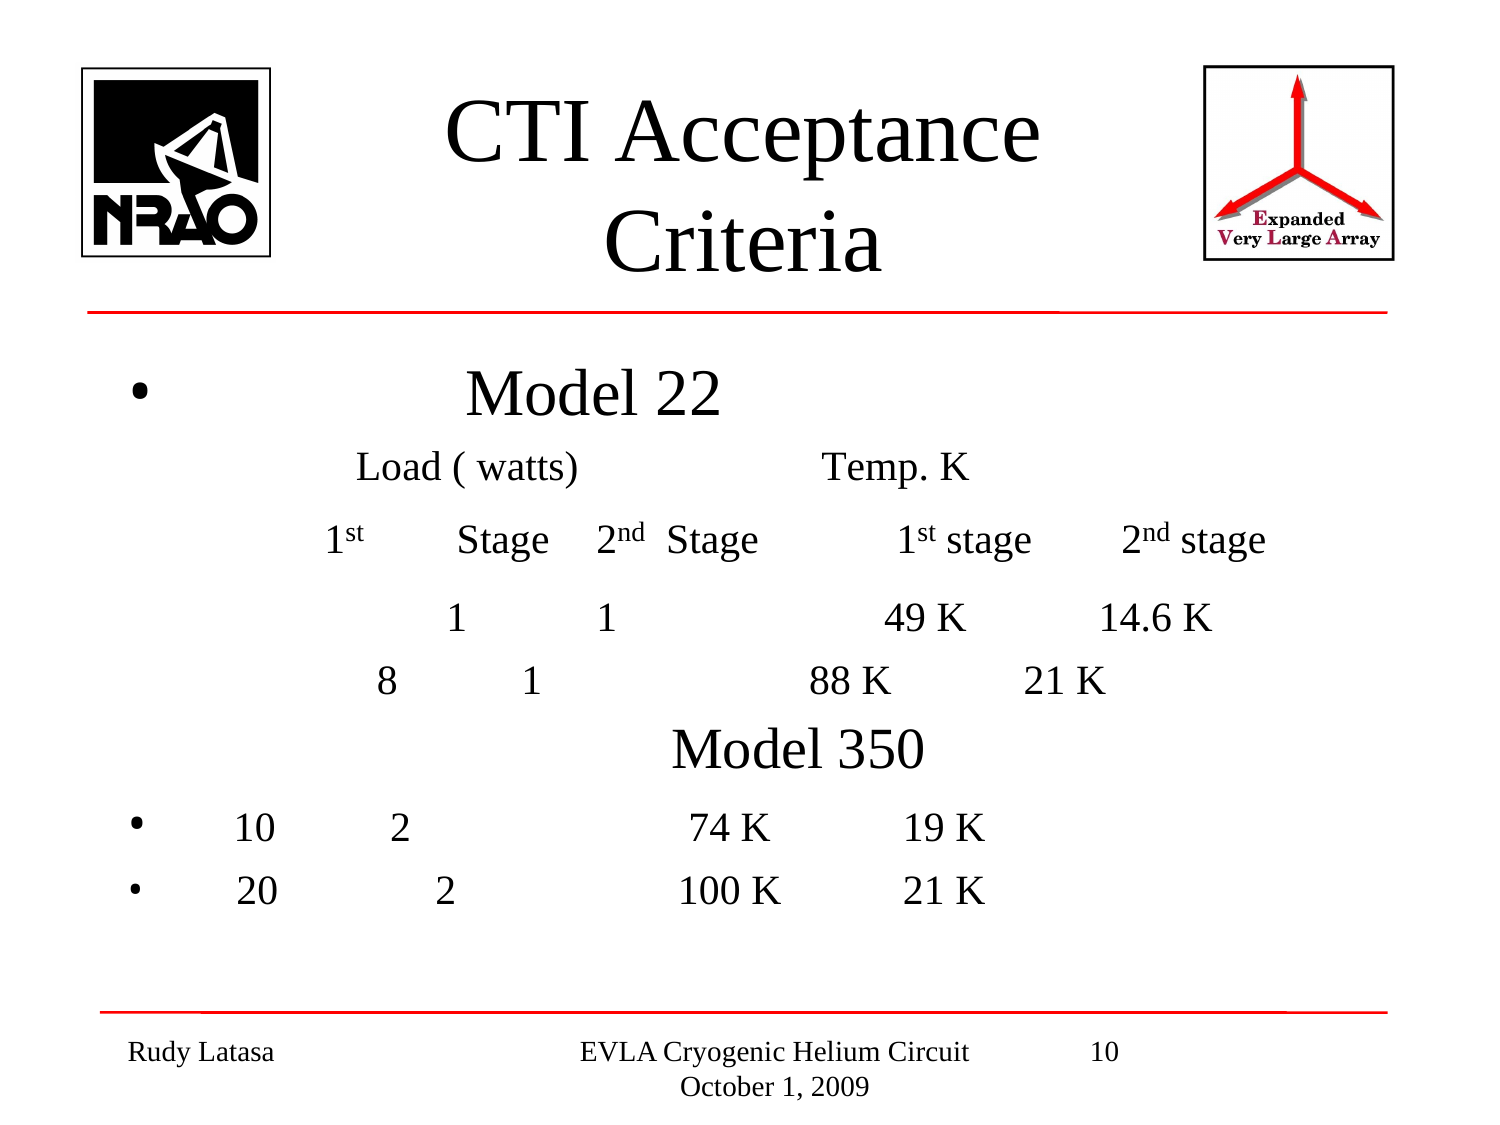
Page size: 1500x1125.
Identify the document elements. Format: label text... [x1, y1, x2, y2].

text_box Rudy Latasa [112, 1025, 412, 1101]
title CTI Acceptance Criteria [312, 62, 1176, 288]
text_box EVLA Cryogenic Helium Circuit October 1, 2009 [412, 1025, 1074, 1101]
list Model 22 Load ( watts) Temp. K 1st Stage 2nd Stage 1st stage 2nd stage 1 1 49 K 14.6 K 8 1 88 K 21 K Model 350 10 2 74 K 19 K 20 2 100 K 21 K [112, 350, 1388, 976]
text_box [1074, 1025, 1388, 1101]
